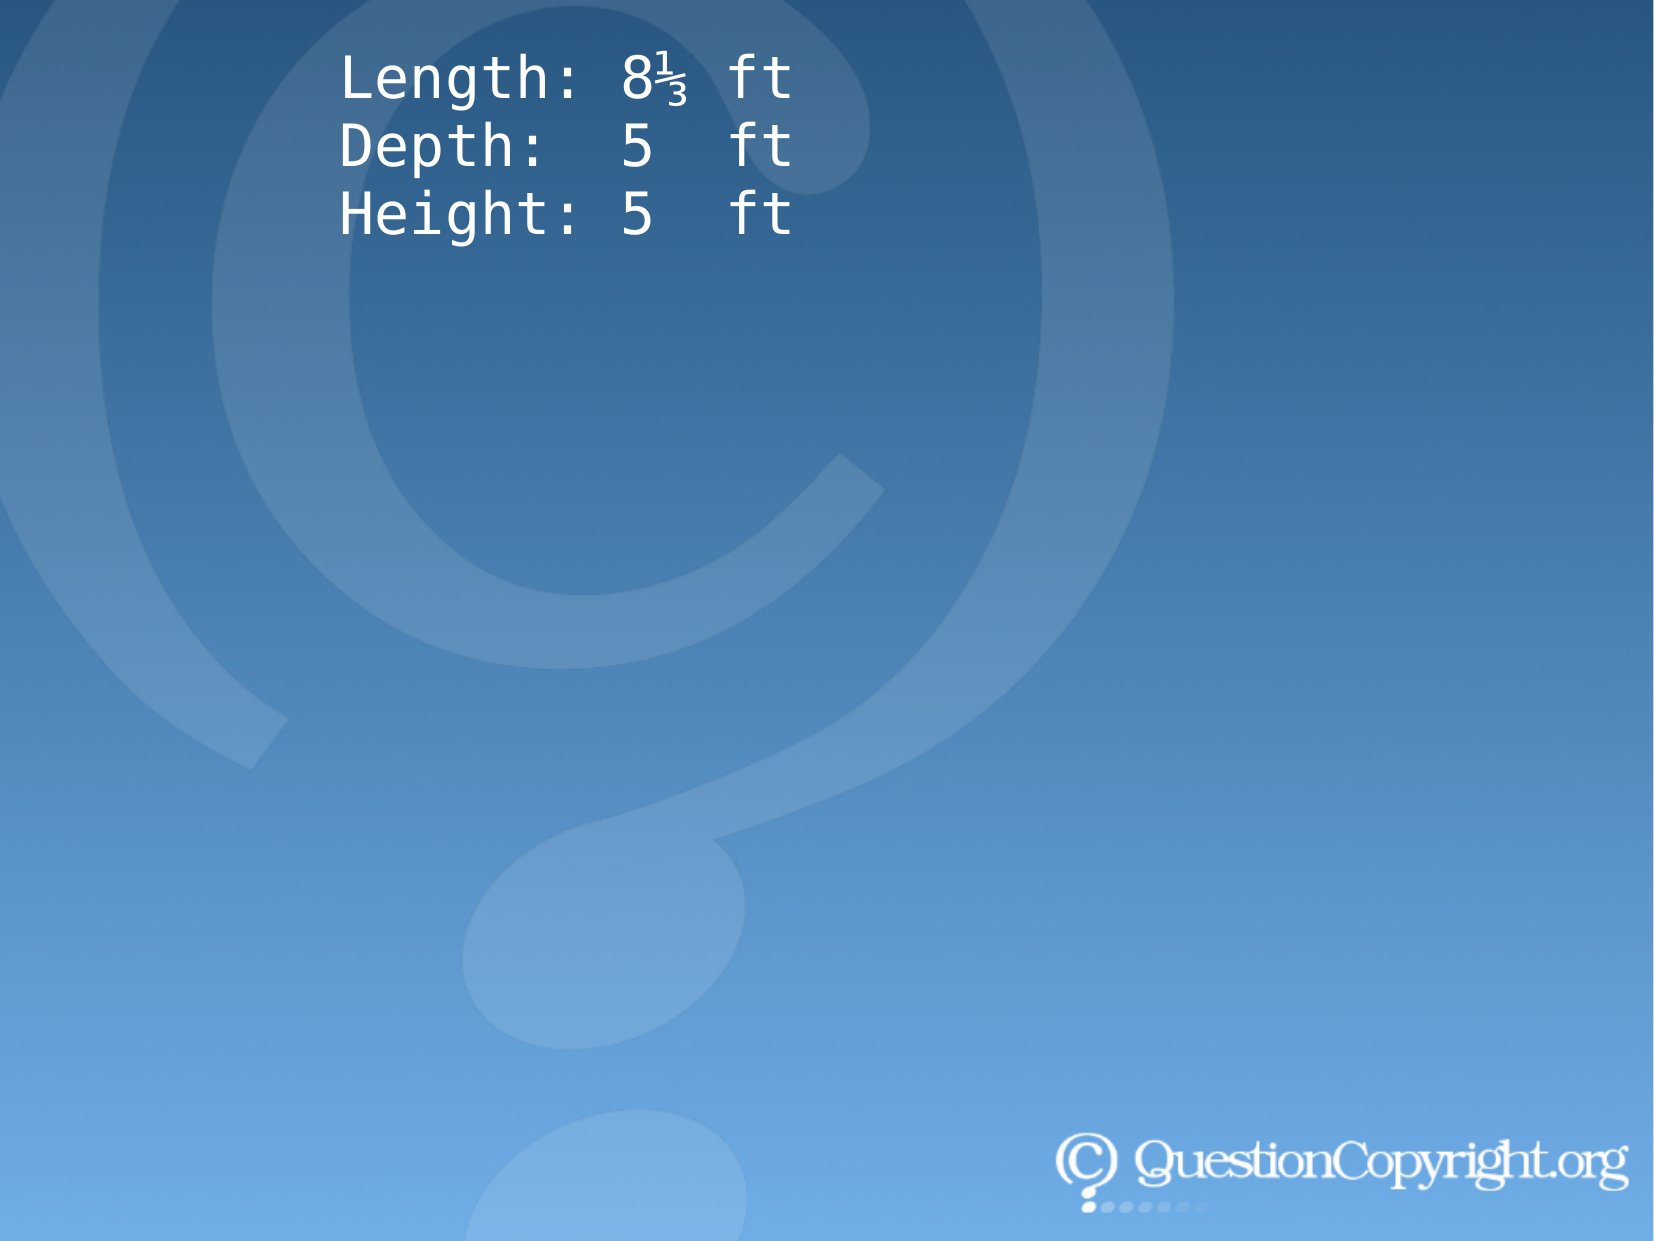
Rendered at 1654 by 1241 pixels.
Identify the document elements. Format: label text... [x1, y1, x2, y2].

picture [0, 0, 1654, 1241]
text_box Length: 8⅓ ft Depth: 5 ft Height: 5 ft [325, 37, 1426, 976]
